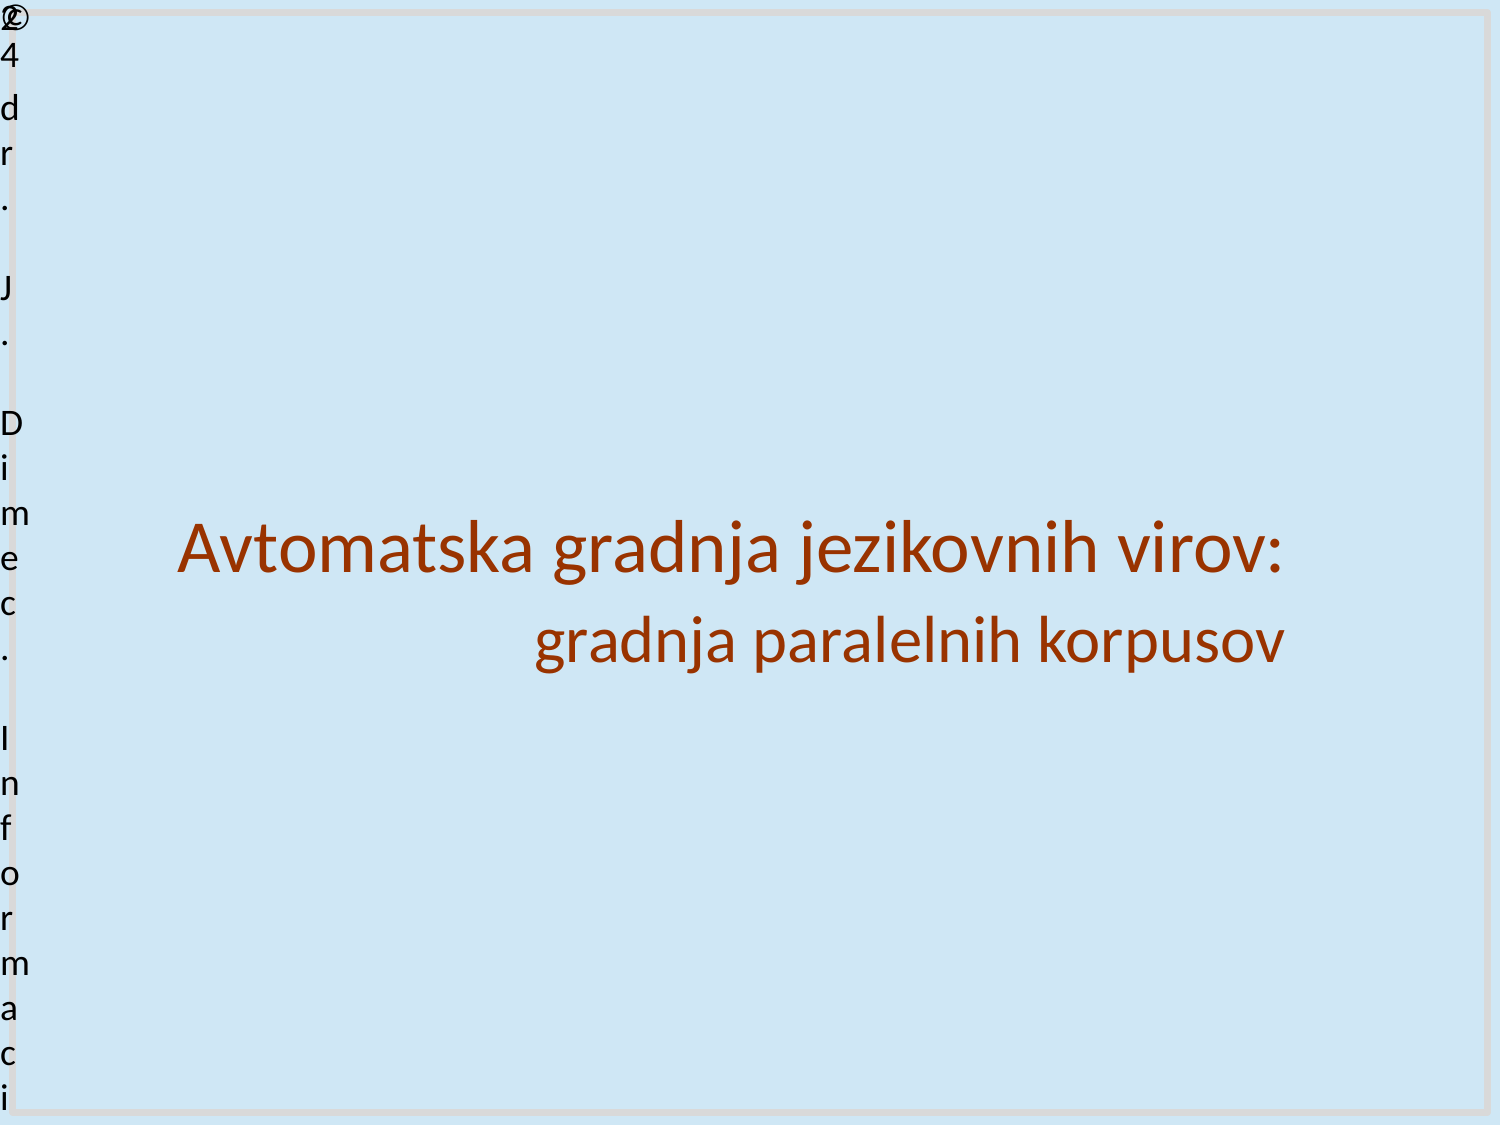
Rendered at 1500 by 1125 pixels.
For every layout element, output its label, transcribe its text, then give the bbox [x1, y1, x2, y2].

title Avtomatska gradnja jezikovnih virov: gradnja paralelnih korpusov [162, 474, 1438, 700]
